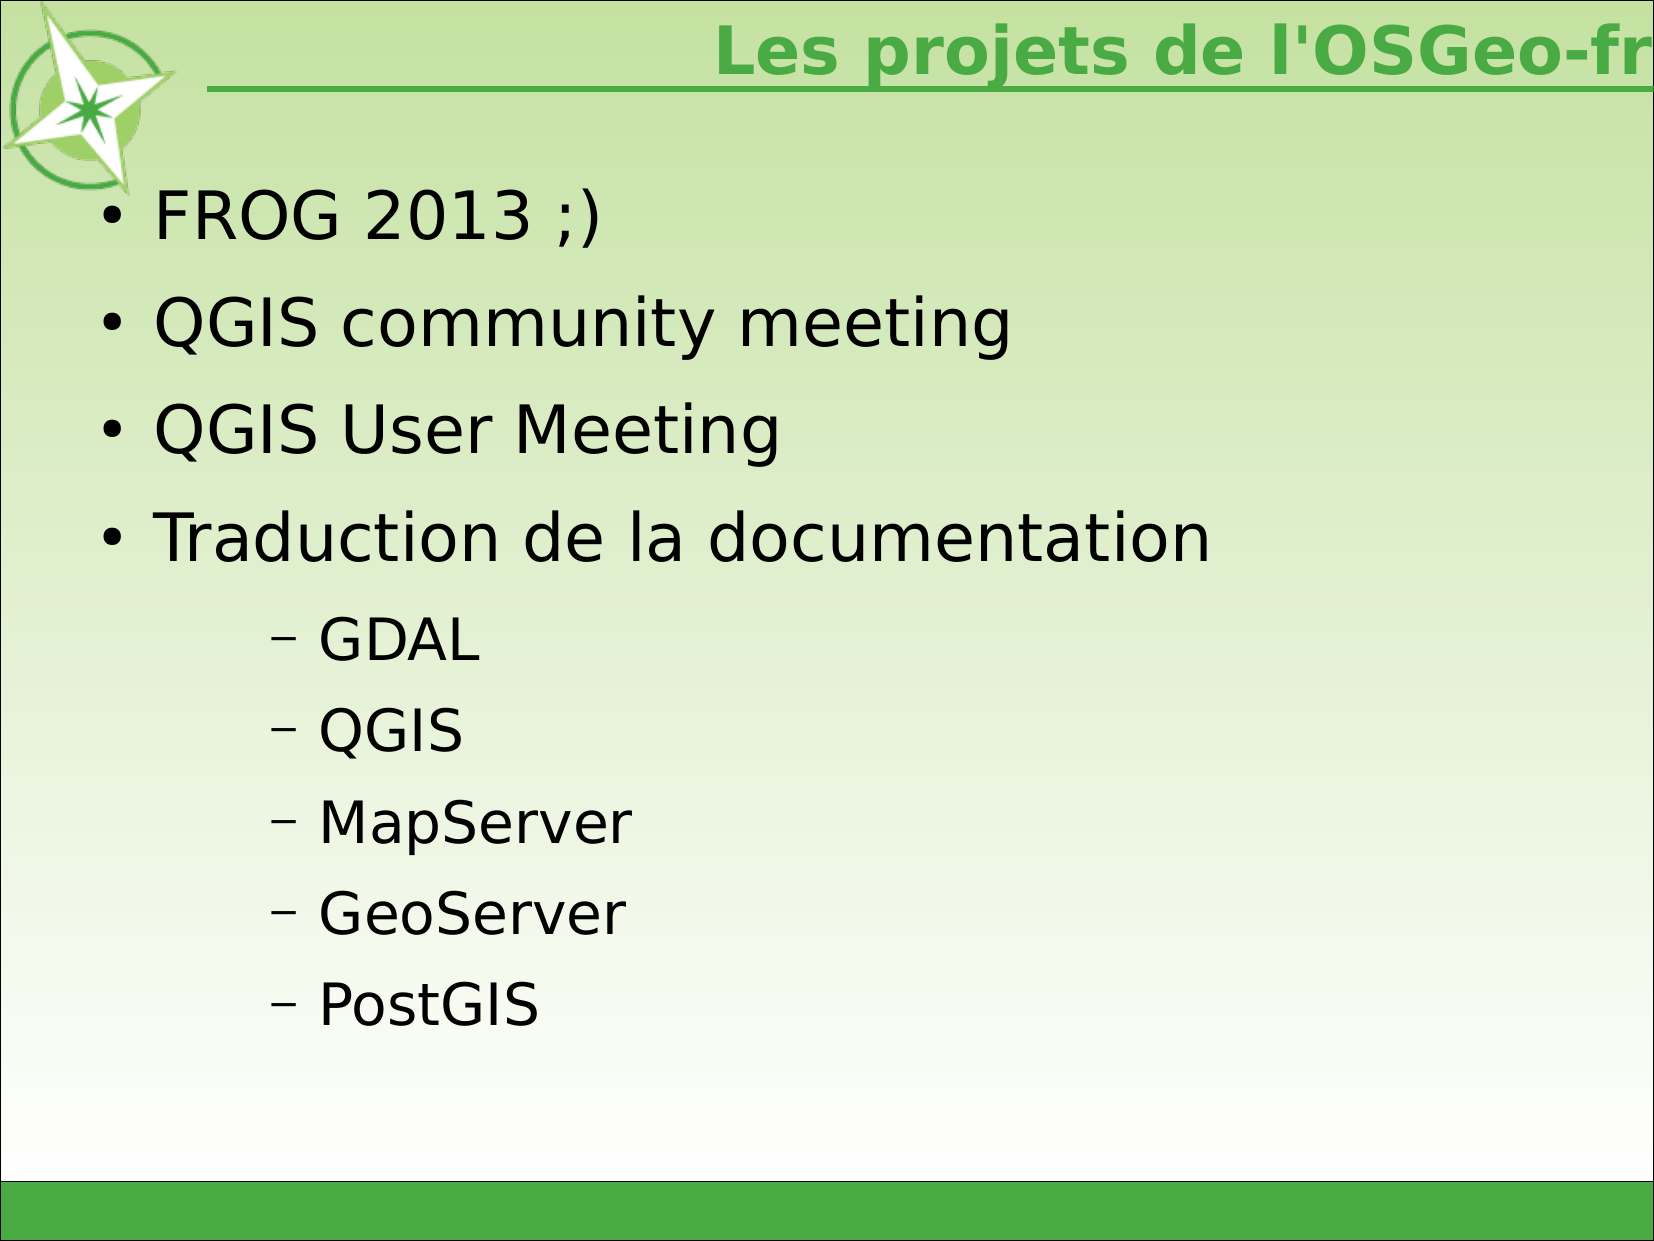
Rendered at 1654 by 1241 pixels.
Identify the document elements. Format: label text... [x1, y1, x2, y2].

list FROG 2013 ;) QGIS community meeting QGIS User Meeting Traduction de la documentation GDAL QGIS MapServer GeoServer PostGIS [82, 177, 1571, 1109]
title Les projets de l'OSGeo-fr [165, 2, 1654, 101]
picture [2, 0, 178, 197]
